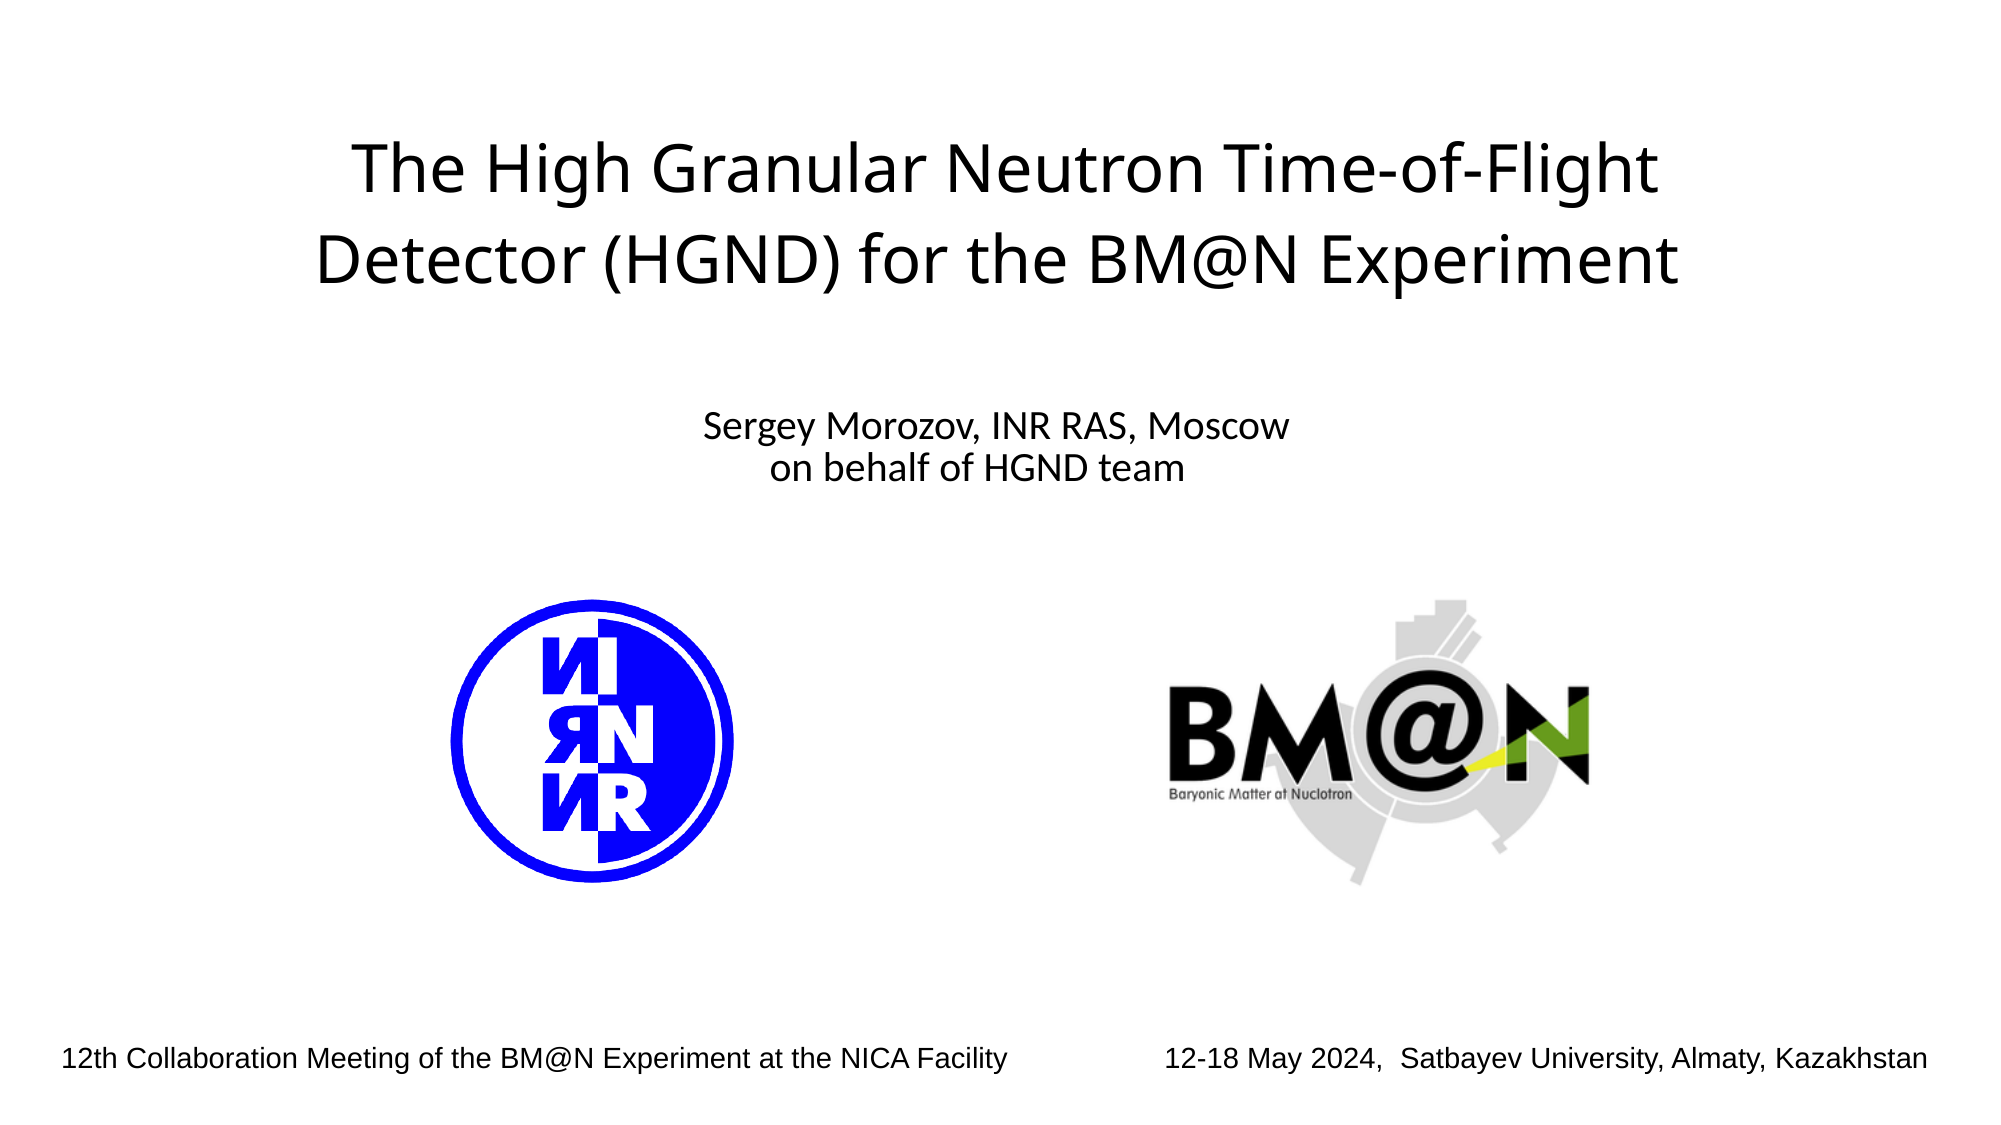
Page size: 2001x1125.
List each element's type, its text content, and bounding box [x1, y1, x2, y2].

text_box The High Granular Neutron Time-of-Flight Detector (HGND) for the BM@N Experiment [300, 114, 1766, 315]
picture [1059, 563, 1700, 924]
picture [450, 599, 734, 883]
text_box 12th Collaboration Meeting of the BM@N Experiment at the NICA Facility 12-18 May 2024, Satbayev University, Almaty, Kazakhstan [46, 1035, 1951, 1083]
text_box Sergey Morozov, INR RAS, Moscow on behalf of HGND team [583, 400, 1426, 525]
